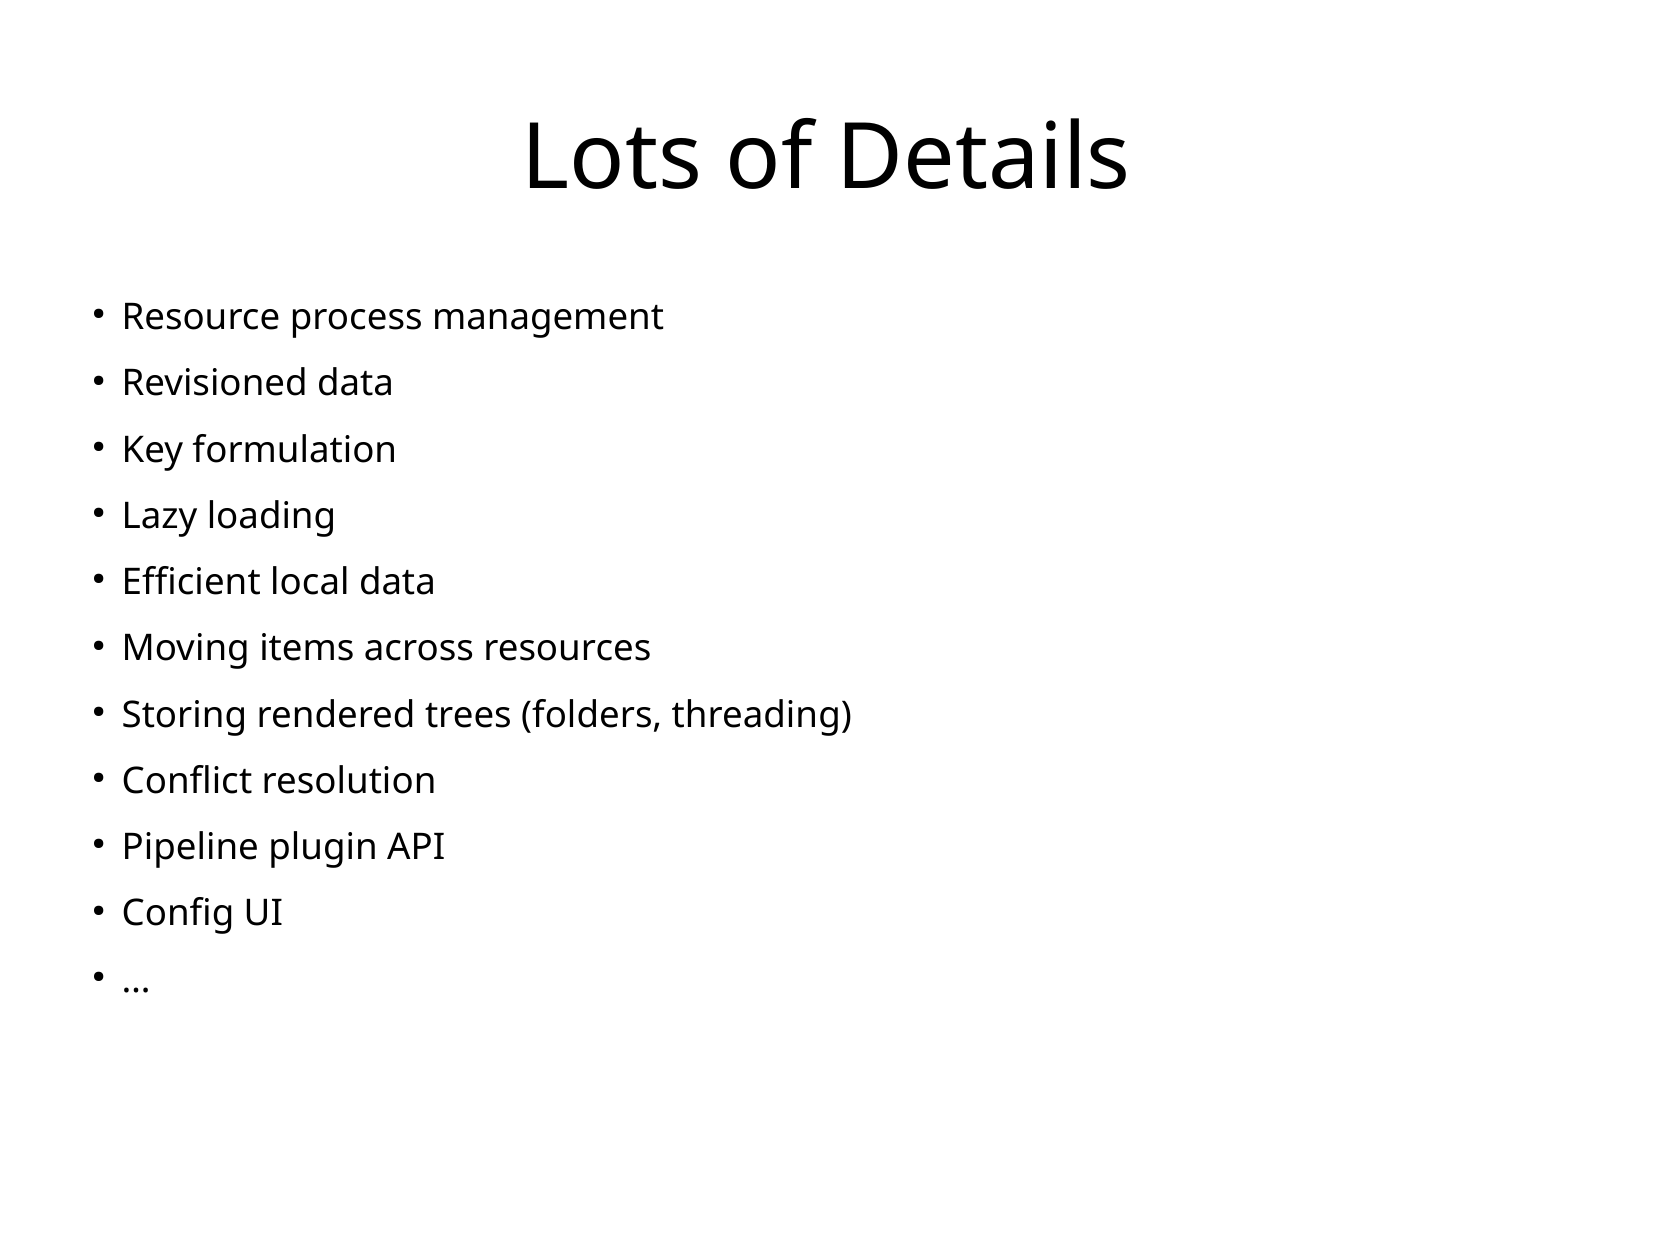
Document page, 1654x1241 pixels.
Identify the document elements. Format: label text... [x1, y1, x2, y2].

list Resource process management Revisioned data Key formulation Lazy loading Efficient local data Moving items across resources Storing rendered trees (folders, threading) Conflict resolution Pipeline plugin API Config UI … [82, 290, 1571, 1010]
title Lots of Details [82, 49, 1571, 257]
